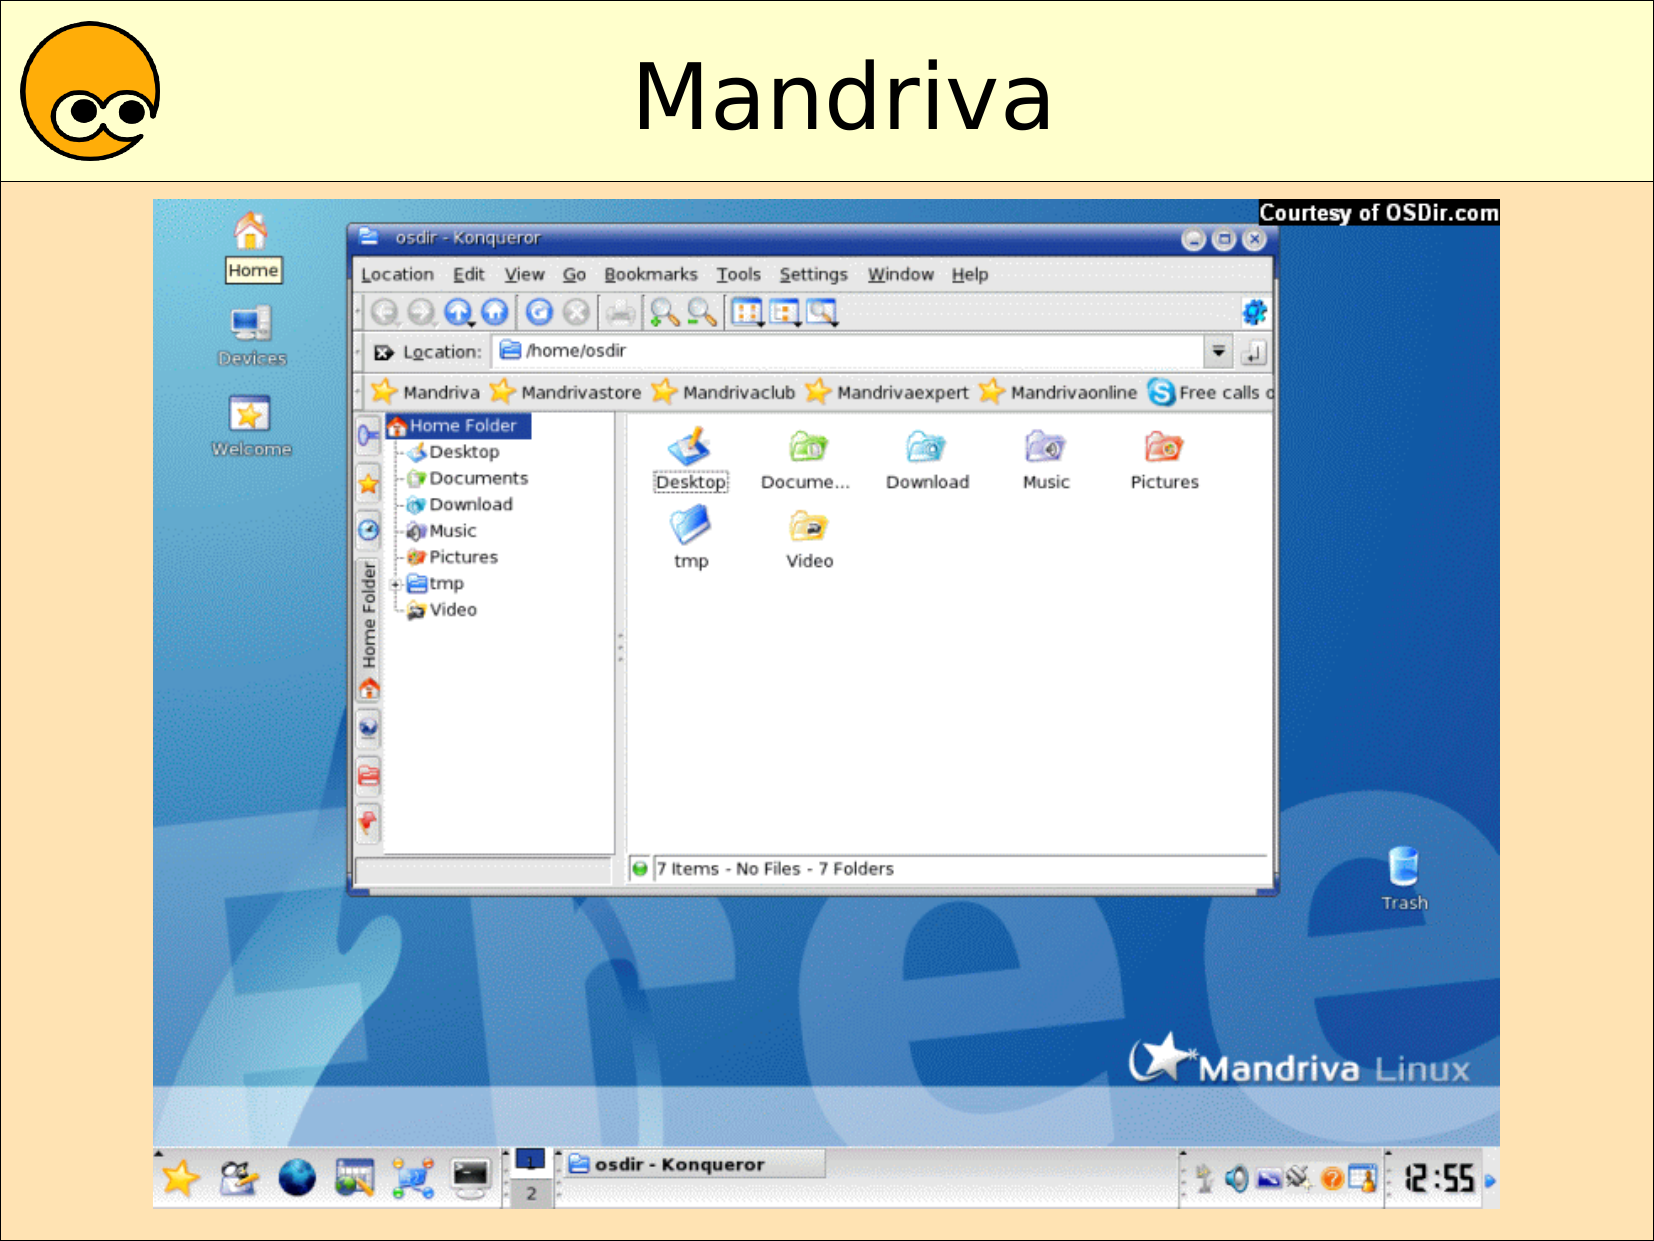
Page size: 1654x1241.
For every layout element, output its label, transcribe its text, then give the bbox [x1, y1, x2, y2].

title Mandriva [135, 43, 1552, 151]
picture [20, 21, 160, 161]
picture [153, 199, 1500, 1209]
